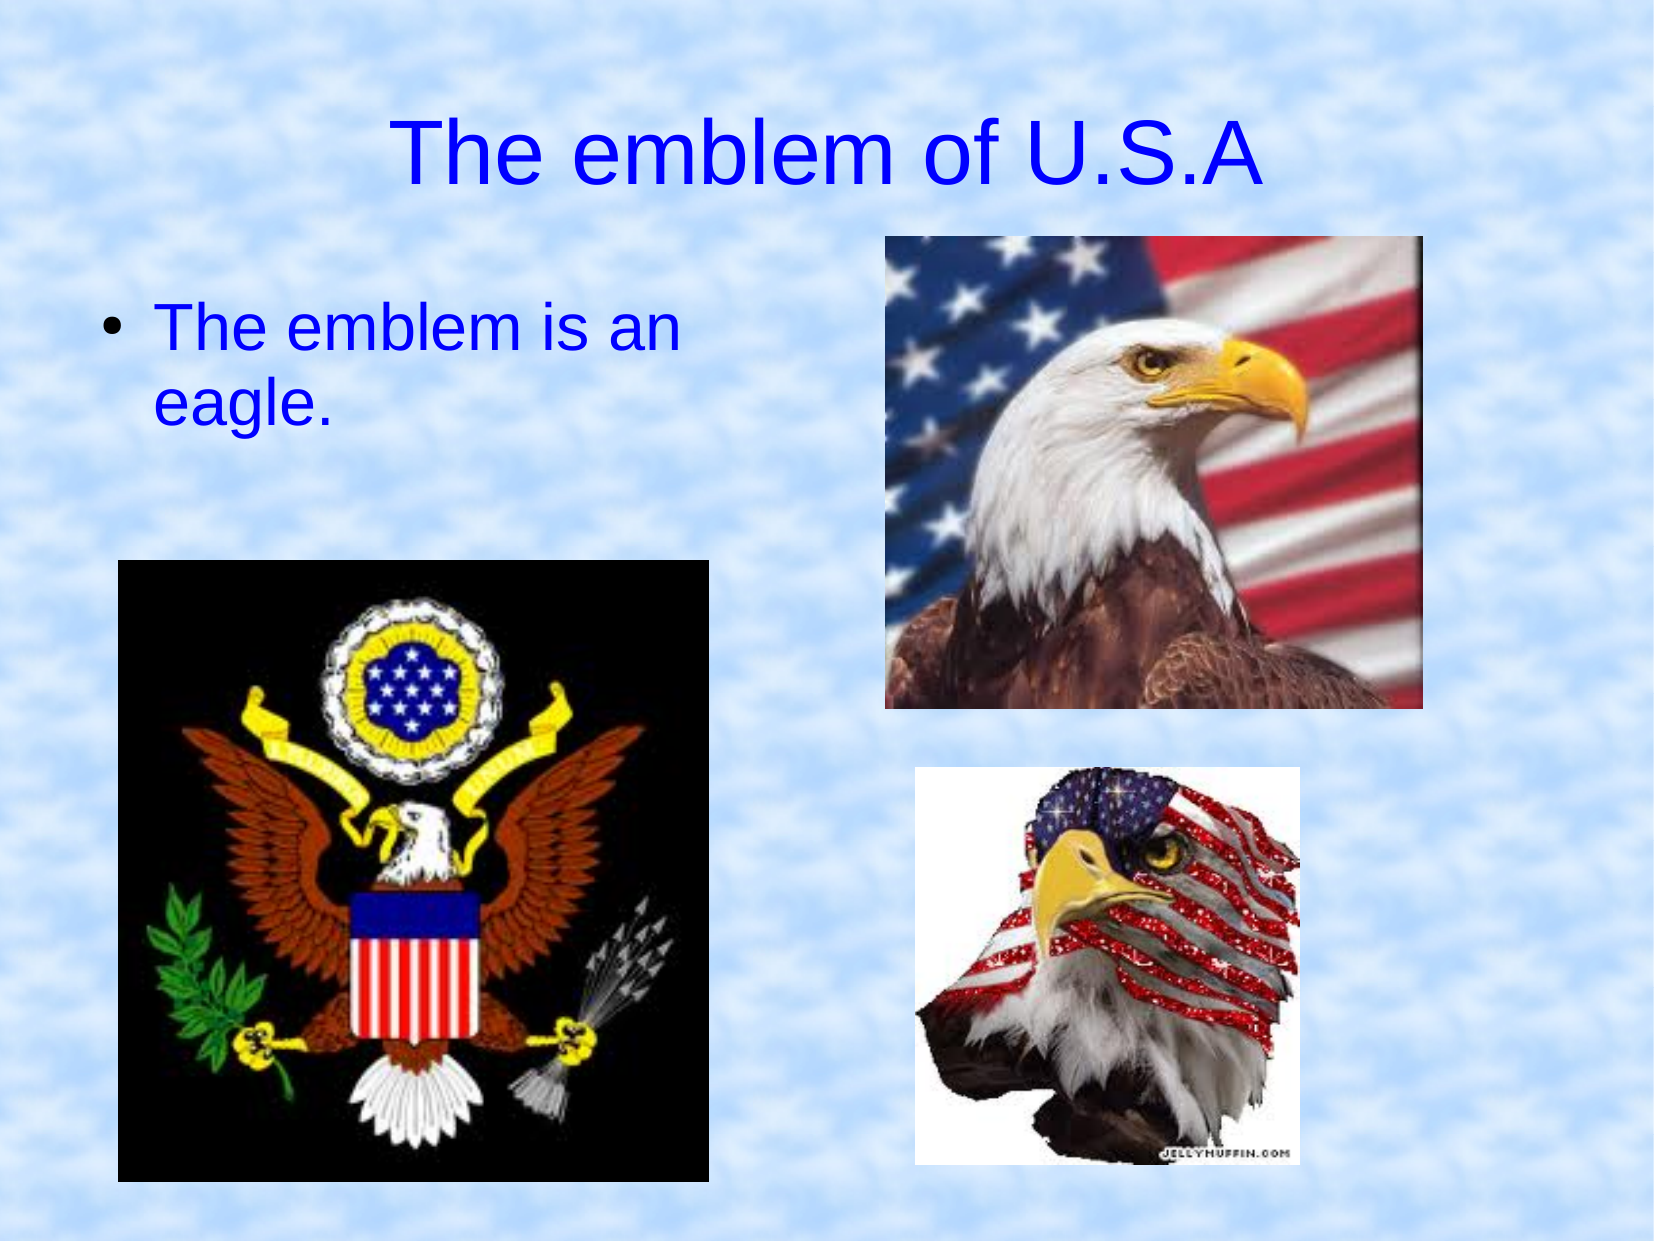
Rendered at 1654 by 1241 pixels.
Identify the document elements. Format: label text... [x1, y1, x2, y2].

title The emblem of U.S.A [82, 49, 1571, 257]
list The emblem is an eagle. [82, 290, 809, 1109]
picture [0, 0, 1654, 1241]
